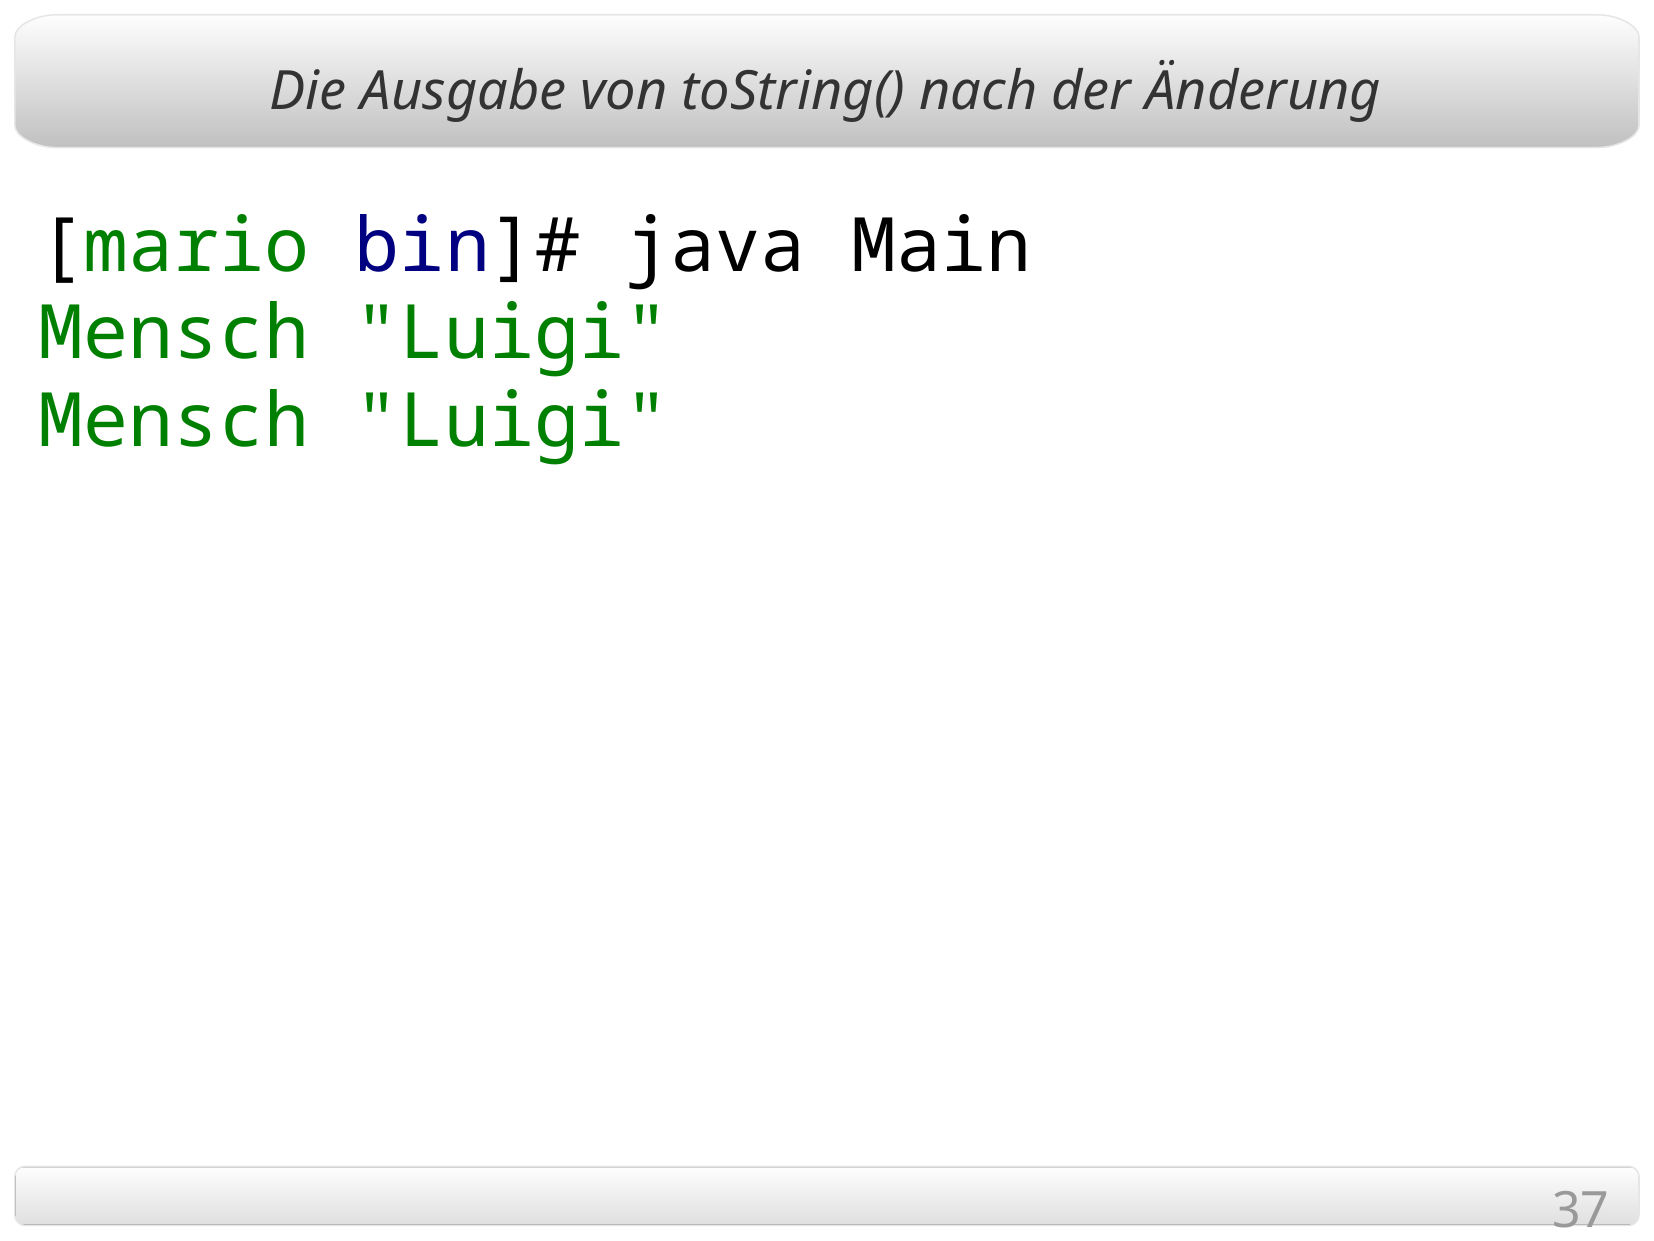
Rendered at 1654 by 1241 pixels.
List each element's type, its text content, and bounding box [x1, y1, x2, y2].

title Die Ausgabe von toString() nach der Änderung [29, 29, 1624, 147]
chart [37, 202, 1654, 1122]
